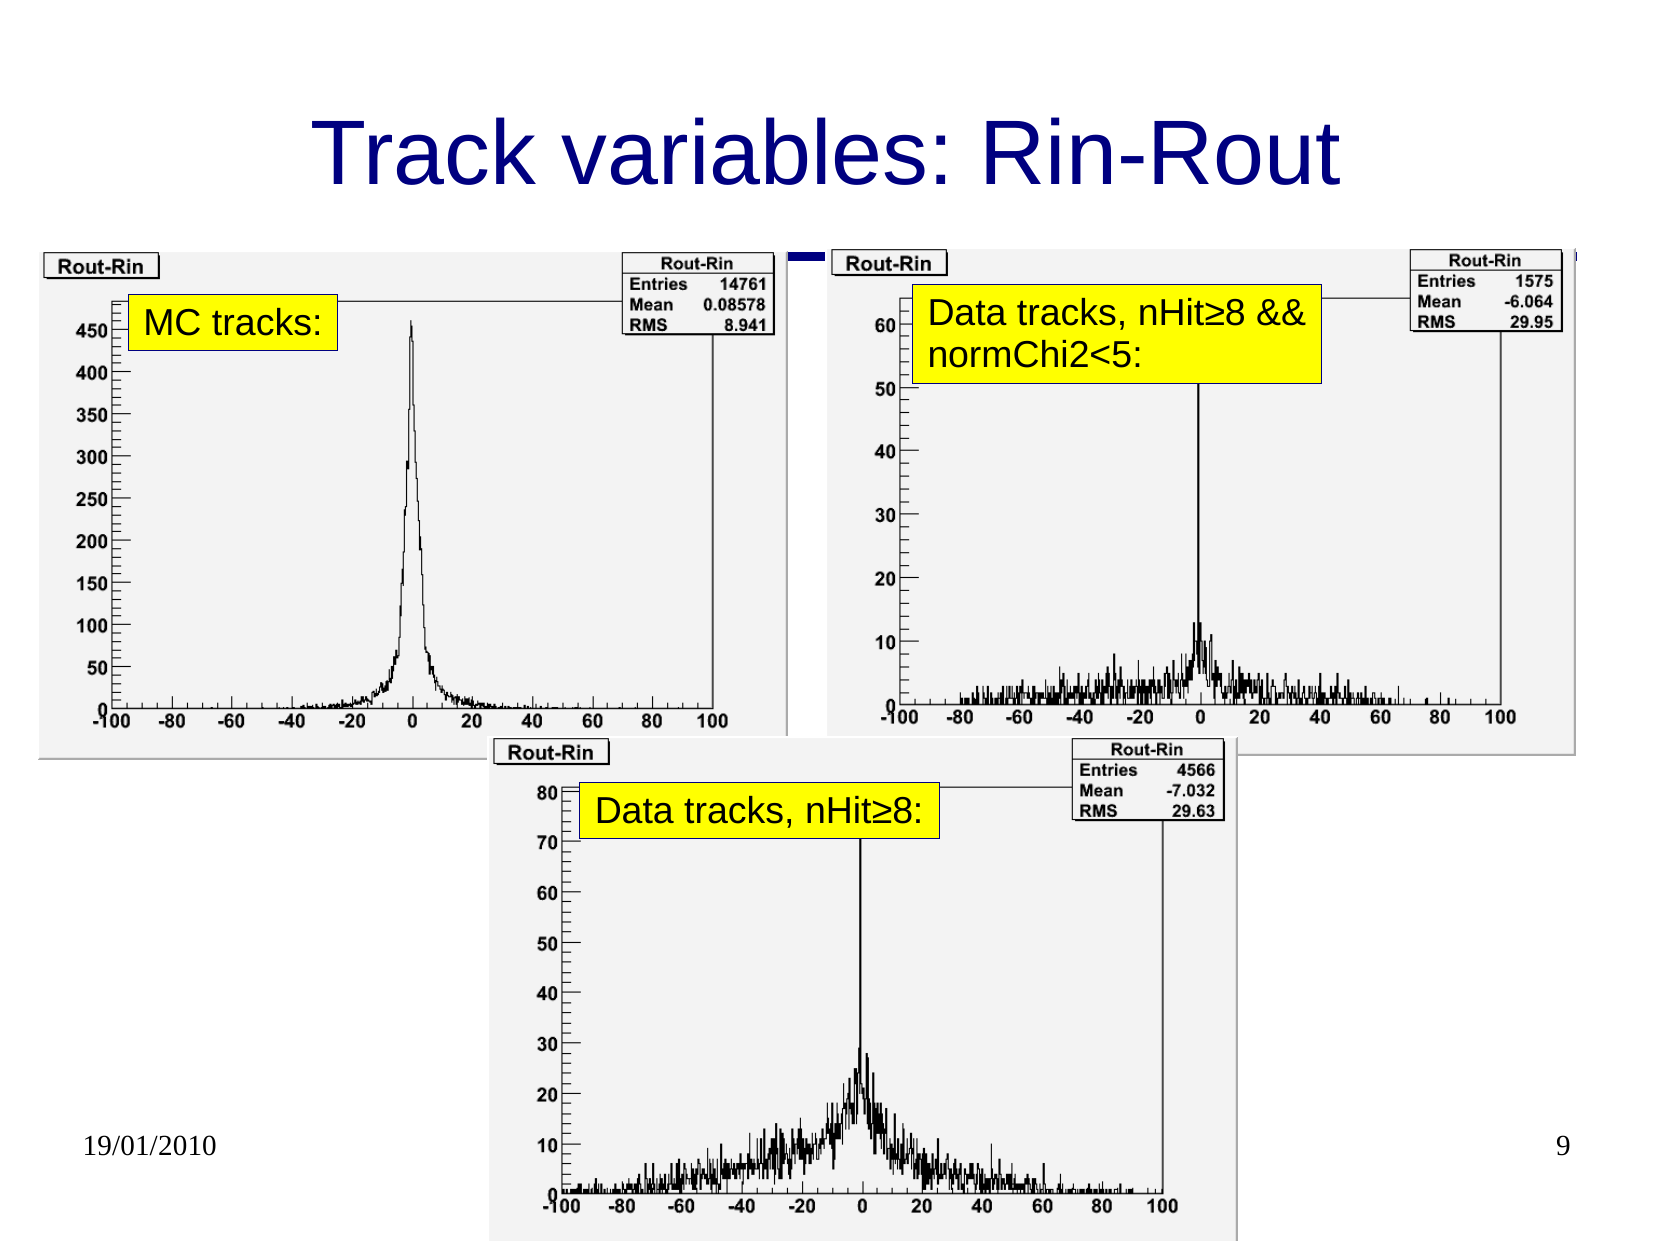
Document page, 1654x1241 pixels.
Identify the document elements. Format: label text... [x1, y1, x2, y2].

picture [37, 247, 1576, 1241]
title Track variables: Rin-Rout [82, 56, 1571, 250]
text_box Data tracks, nHit≥8 && normChi2<5: [912, 284, 1322, 384]
text_box MC tracks: [128, 294, 338, 351]
text_box Data tracks, nHit≥8: [579, 782, 940, 839]
